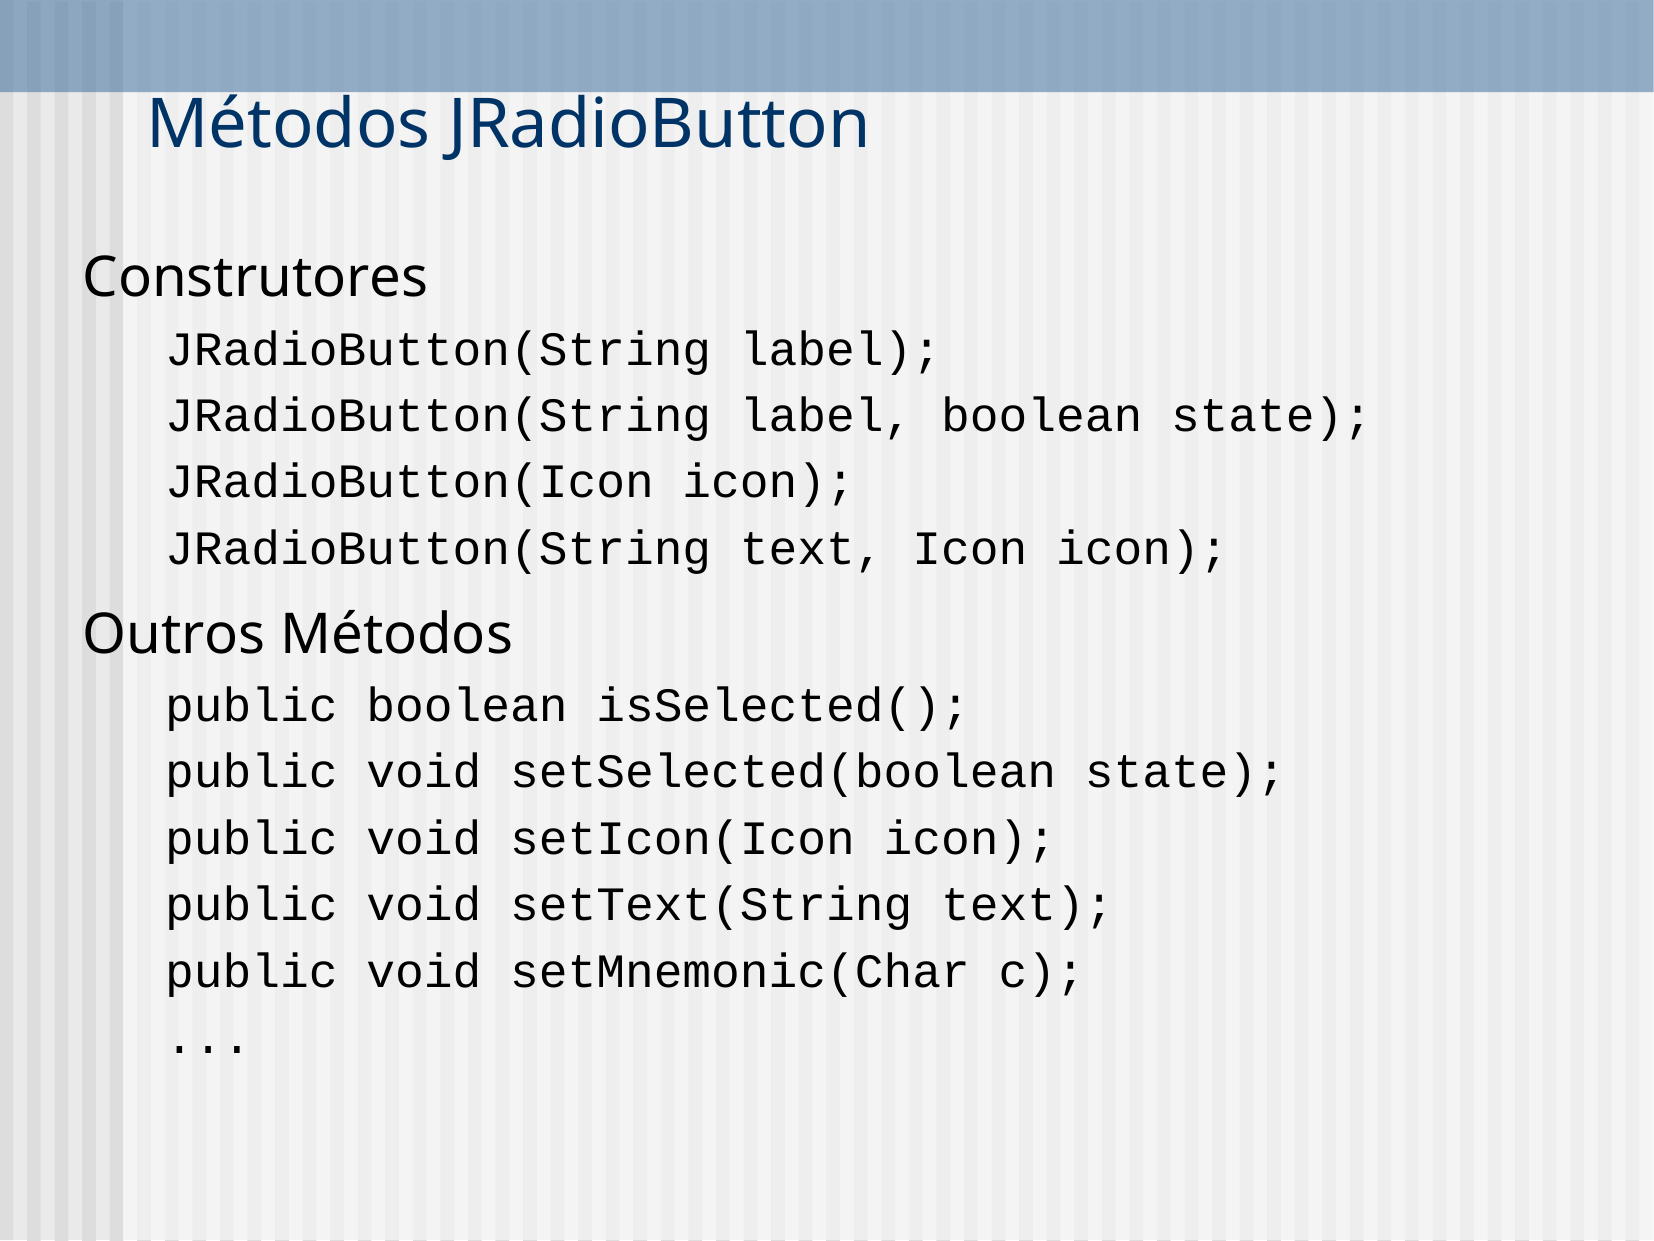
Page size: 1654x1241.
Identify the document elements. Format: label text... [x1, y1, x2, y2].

title Métodos JRadioButton [146, 36, 1536, 204]
list Construtores JRadioButton(String label); JRadioButton(String label, boolean state); JRadioButton(Icon icon); JRadioButton(String text, Icon icon); Outros Métodos public boolean isSelected(); public void setSelected(boolean state); public void setIcon(Icon icon); public void setText(String text); public void setMnemonic(Char c); ... [82, 236, 1571, 1094]
